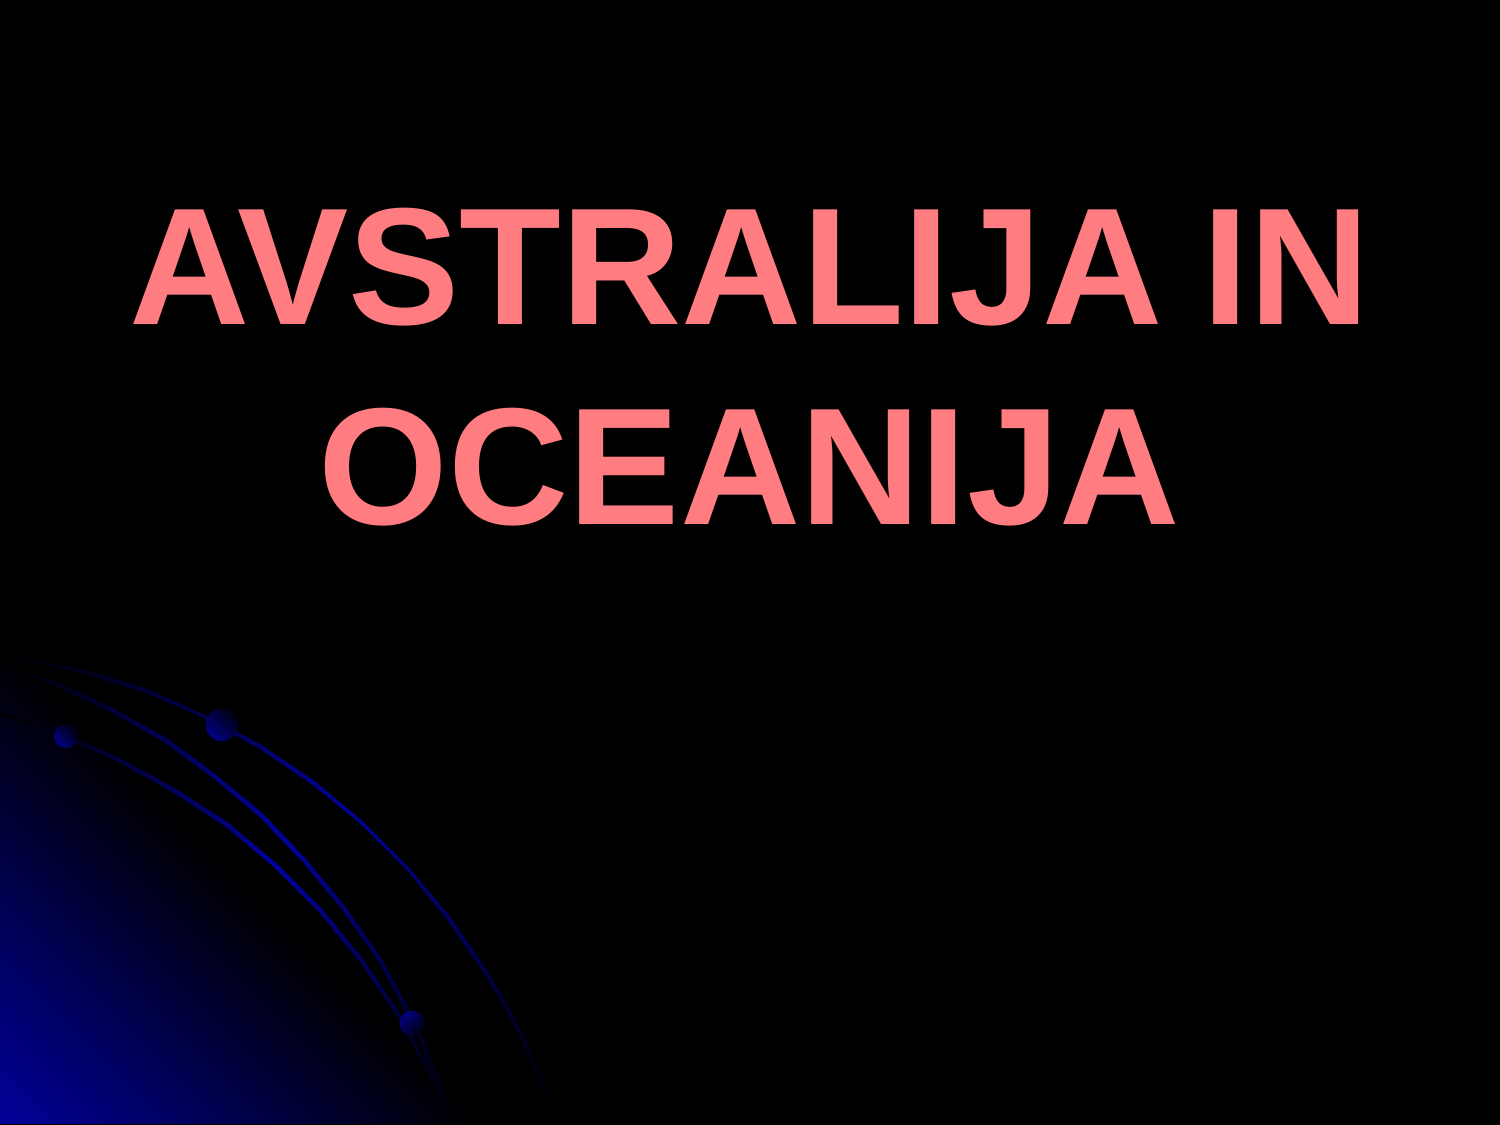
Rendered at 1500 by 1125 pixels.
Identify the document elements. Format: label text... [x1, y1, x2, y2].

title AVSTRALIJA IN OCEANIJA [112, 149, 1388, 538]
